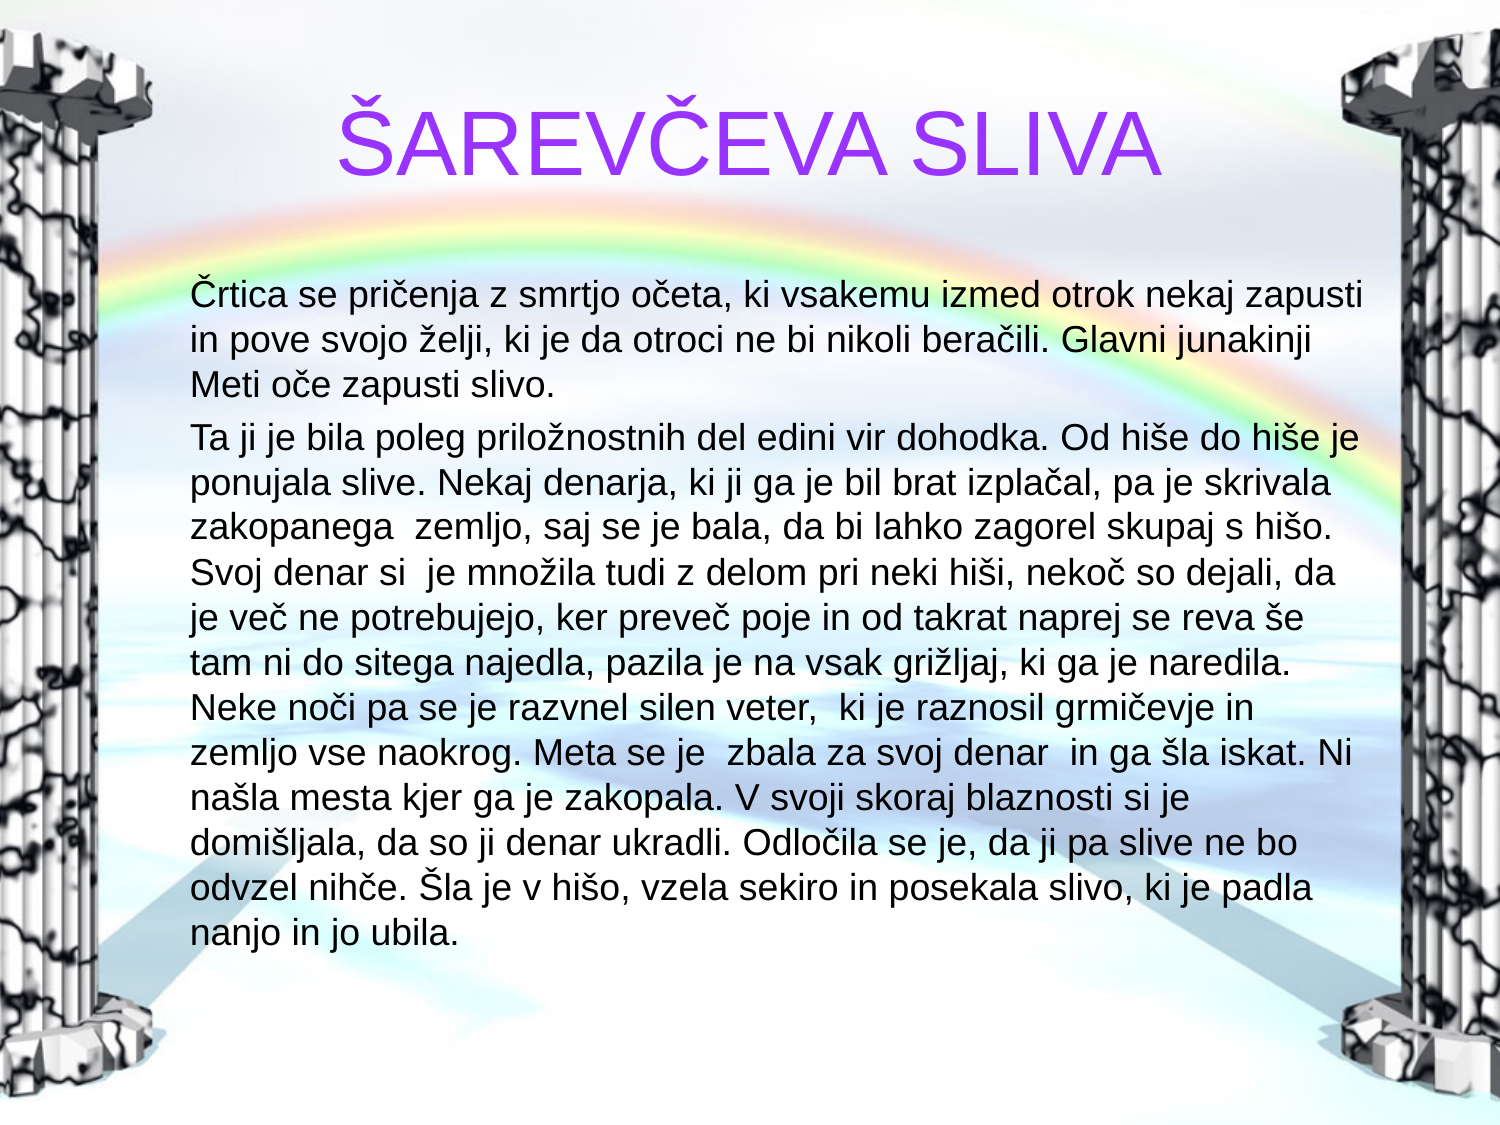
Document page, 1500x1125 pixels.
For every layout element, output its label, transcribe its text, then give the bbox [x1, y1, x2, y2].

list Črtica se pričenja z smrtjo očeta, ki vsakemu izmed otrok nekaj zapusti in pove svojo želji, ki je da otroci ne bi nikoli beračili. Glavni junakinji Meti oče zapusti slivo. Ta ji je bila poleg priložnostnih del edini vir dohodka. Od hiše do hiše je ponujala slive. Nekaj denarja, ki ji ga je bil brat izplačal, pa je skrivala zakopanega zemljo, saj se je bala, da bi lahko zagorel skupaj s hišo. Svoj denar si je množila tudi z delom pri neki hiši, nekoč so dejali, da je več ne potrebujejo, ker preveč poje in od takrat naprej se reva še tam ni do sitega najedla, pazila je na vsak grižljaj, ki ga je naredila. Neke noči pa se je razvnel silen veter, ki je raznosil grmičevje in zemljo vse naokrog. Meta se je zbala za svoj denar in ga šla iskat. Ni našla mesta kjer ga je zakopala. V svoji skoraj blaznosti si je domišljala, da so ji denar ukradli. Odločila se je, da ji pa slive ne bo odvzel nihče. Šla je v hišo, vzela sekiro in posekala slivo, ki je padla nanjo in jo ubila. [174, 262, 1383, 1005]
title ŠAREVČEVA SLIVA [75, 45, 1425, 233]
picture [0, 0, 1500, 1125]
